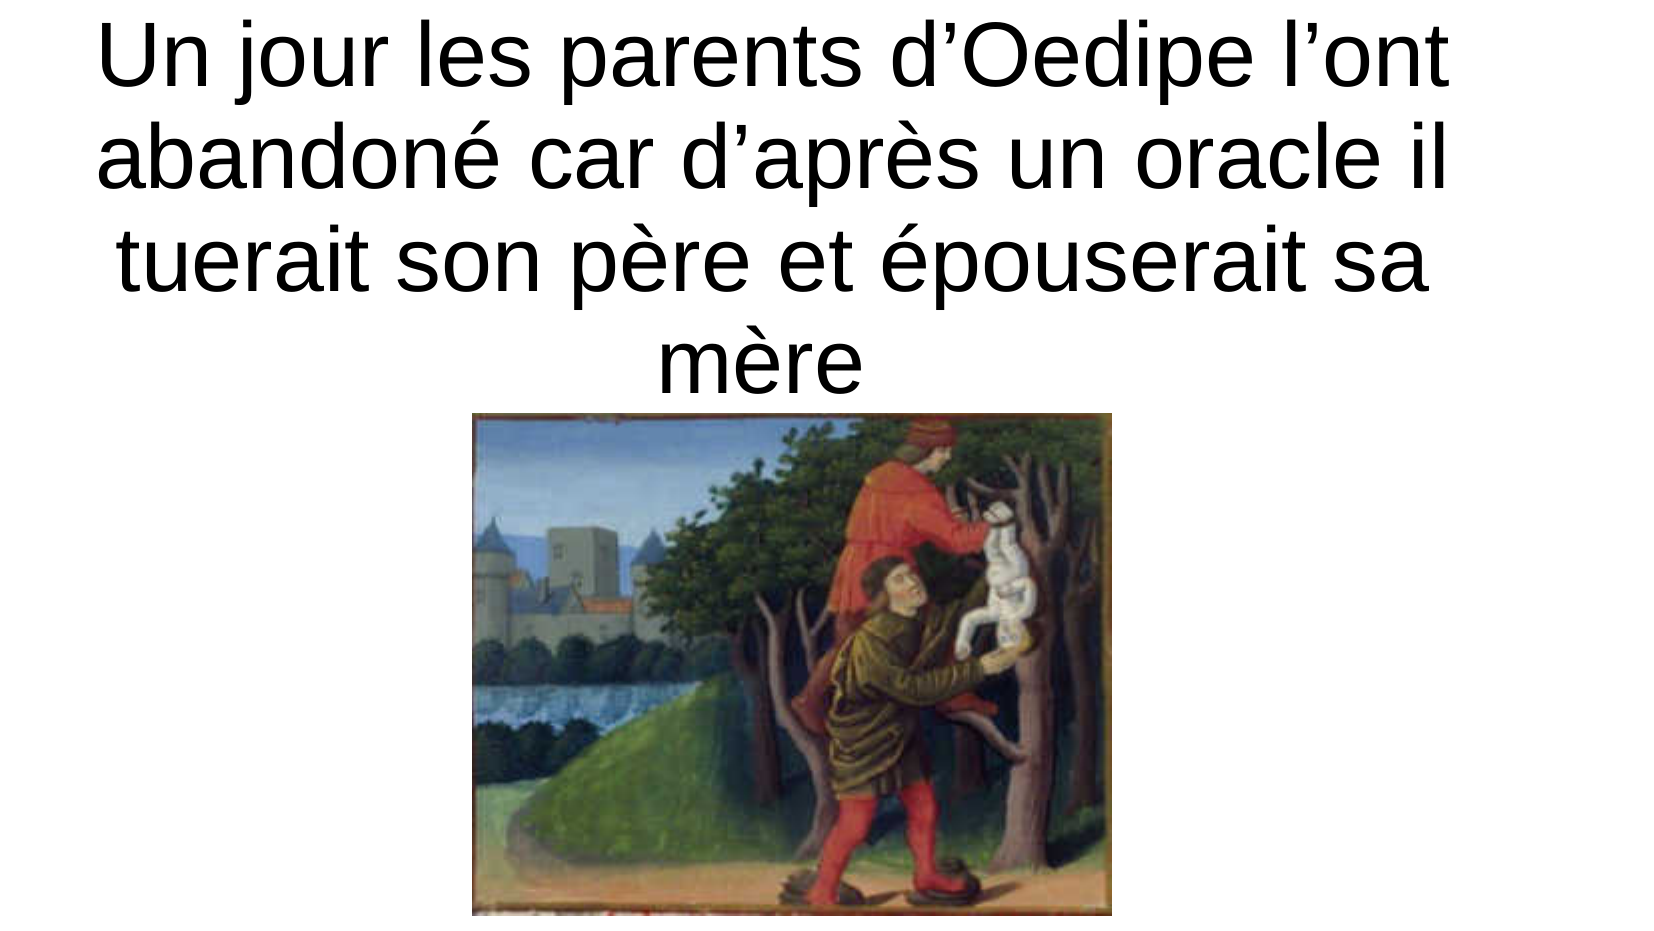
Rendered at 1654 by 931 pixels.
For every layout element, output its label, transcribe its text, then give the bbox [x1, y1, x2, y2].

picture [472, 413, 1112, 916]
title Un jour les parents d’Oedipe l’ont abandoné car d’après un oracle il tuerait son père et épouserait sa mère [29, 3, 1518, 414]
